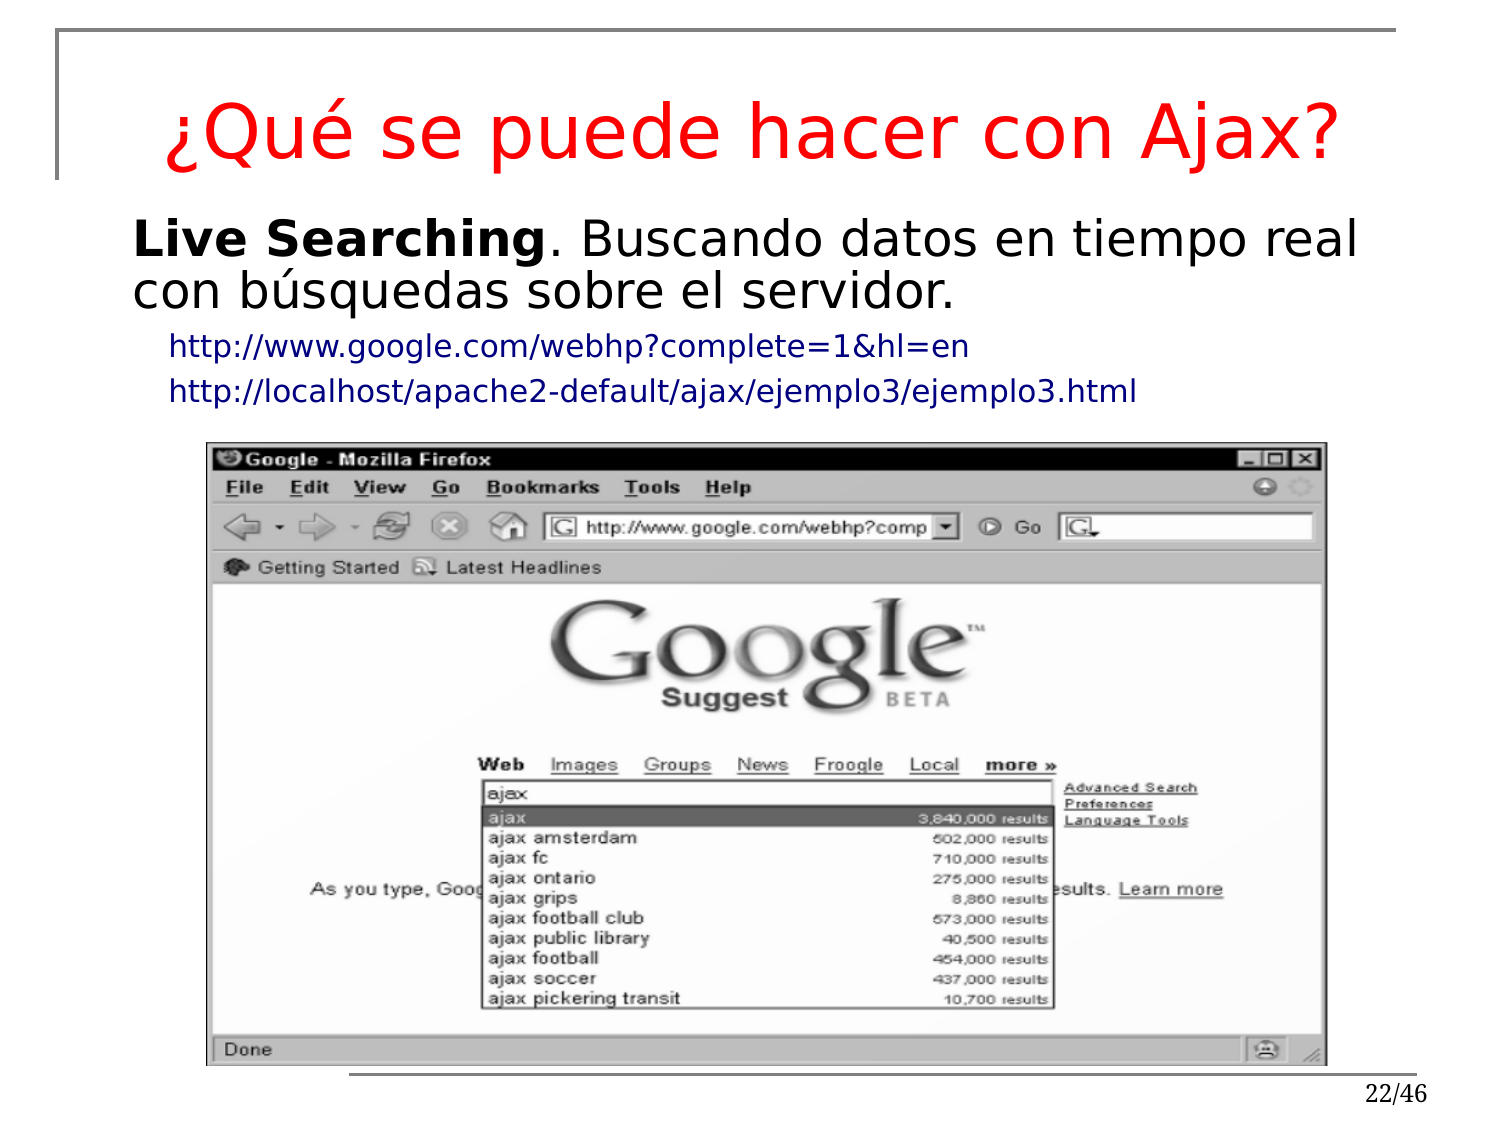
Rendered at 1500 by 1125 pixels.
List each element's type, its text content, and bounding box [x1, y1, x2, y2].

title ¿Qué se puede hacer con Ajax? [59, 59, 1447, 207]
picture [206, 442, 1329, 1066]
list Live Searching. Buscando datos en tiempo real con búsquedas sobre el servidor. http://www.google.com/webhp?complete=1&hl=en http://localhost/apache2-default/ajax/ejemplo3/ejemplo3.html [118, 206, 1388, 423]
